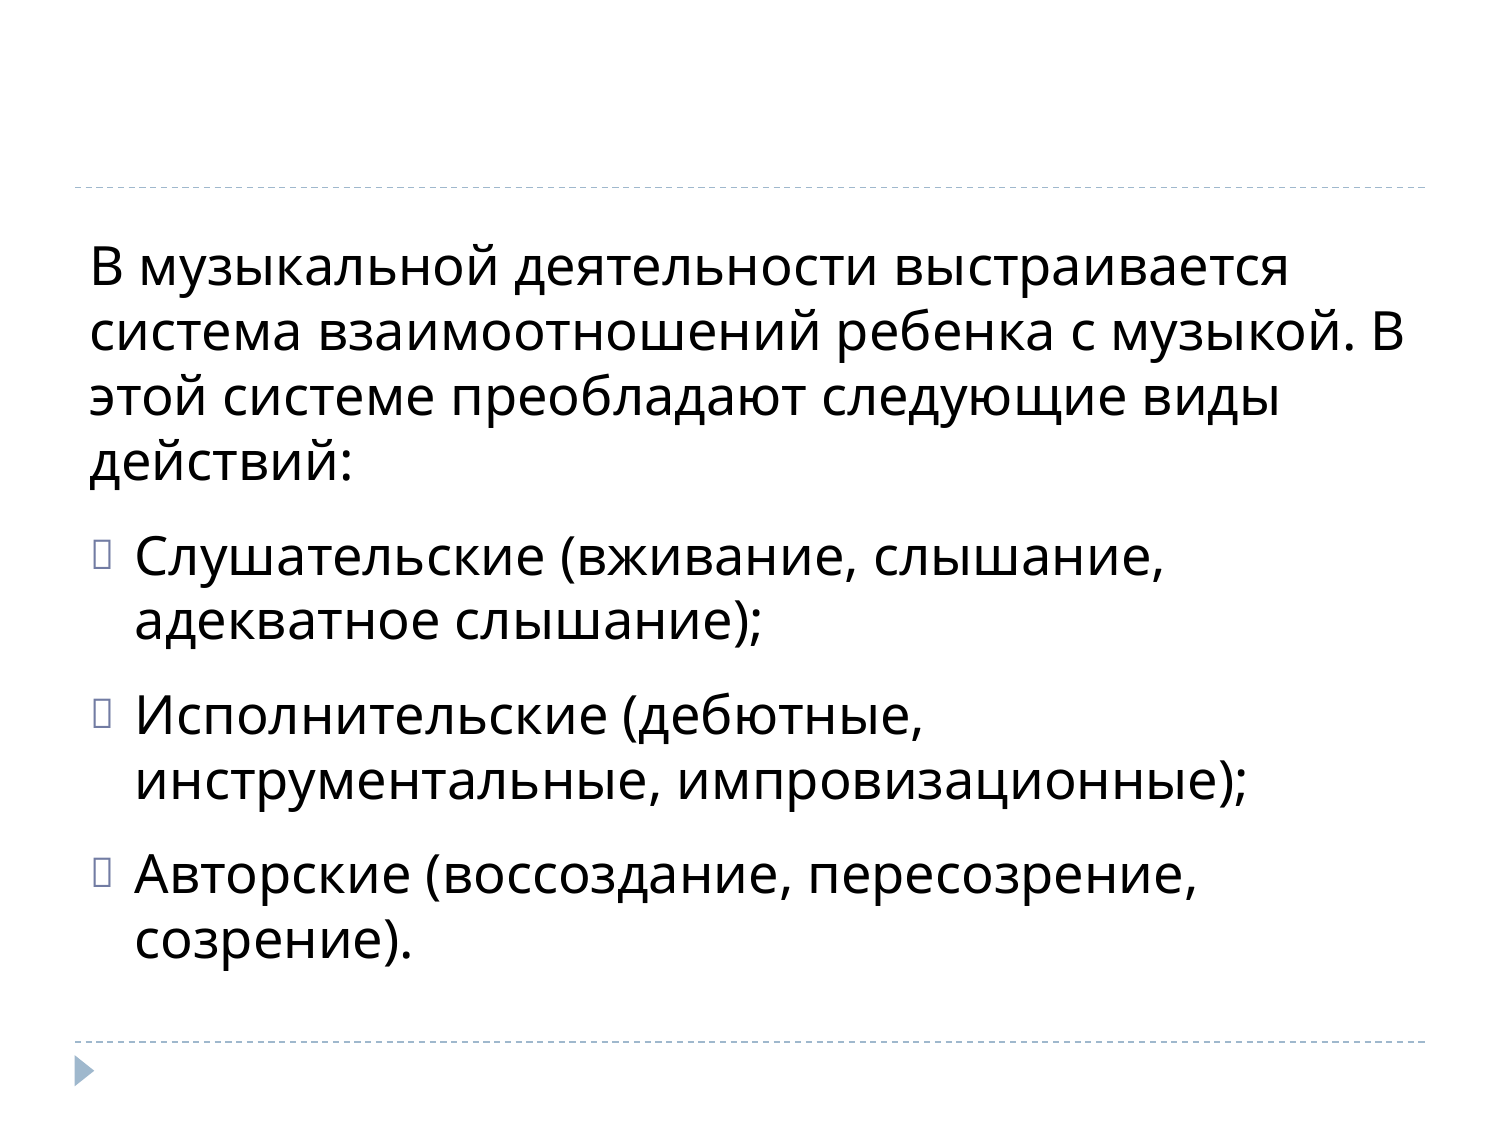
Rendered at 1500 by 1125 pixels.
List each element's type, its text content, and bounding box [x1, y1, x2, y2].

list В музыкальной деятельности выстраивается система взаимоотношений ребенка с музыкой. В этой системе преобладают следующие виды действий: Слушательские (вживание, слышание, адекватное слышание); Исполнительские (дебютные, инструментальные, импровизационные); Авторские (воссоздание, пересозрение, созрение). [75, 35, 1425, 1010]
